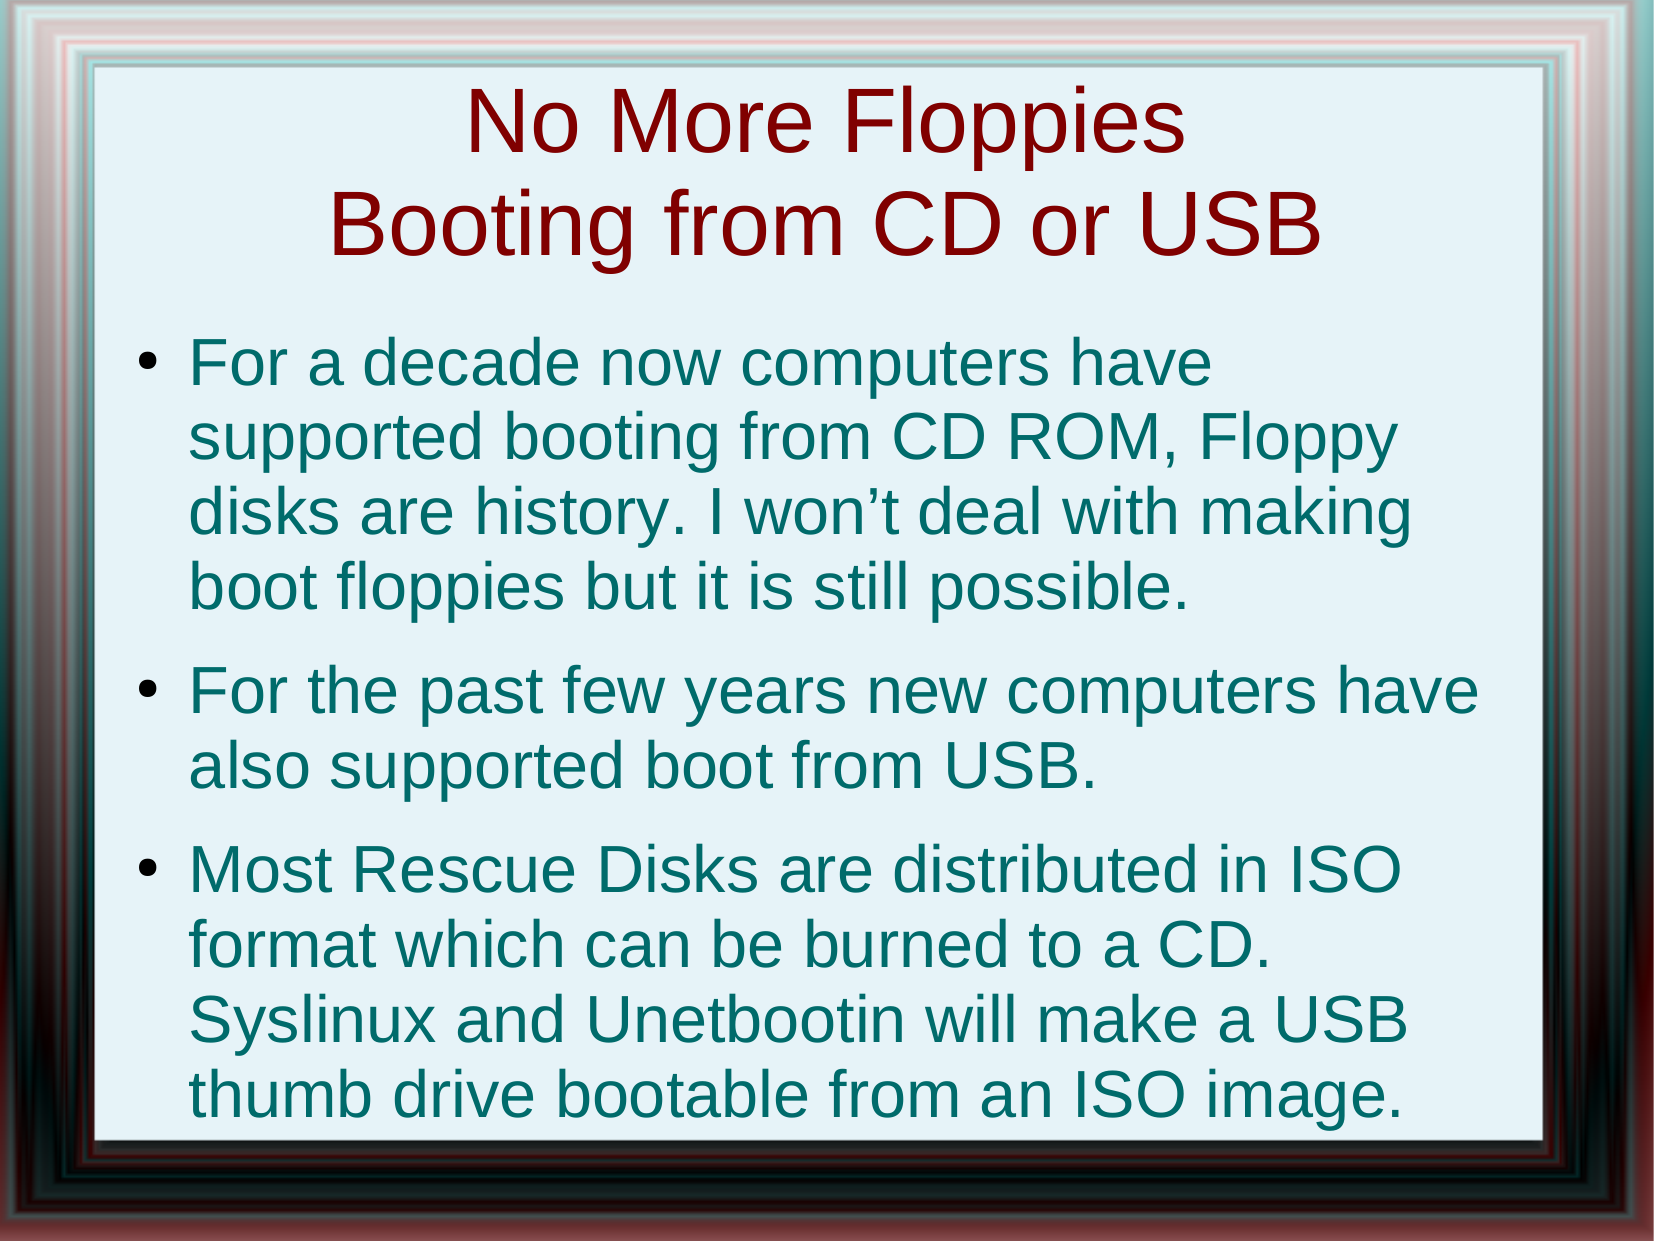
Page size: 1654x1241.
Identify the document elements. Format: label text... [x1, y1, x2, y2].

picture [0, 0, 1654, 1241]
list For a decade now computers have supported booting from CD ROM, Floppy disks are history. I won’t deal with making boot floppies but it is still possible. For the past few years new computers have also supported boot from USB. Most Rescue Disks are distributed in ISO format which can be burned to a CD. Syslinux and Unetbootin will make a USB thumb drive bootable from an ISO image. [118, 324, 1506, 1132]
title No More Floppies Booting from CD or USB [118, 69, 1536, 276]
